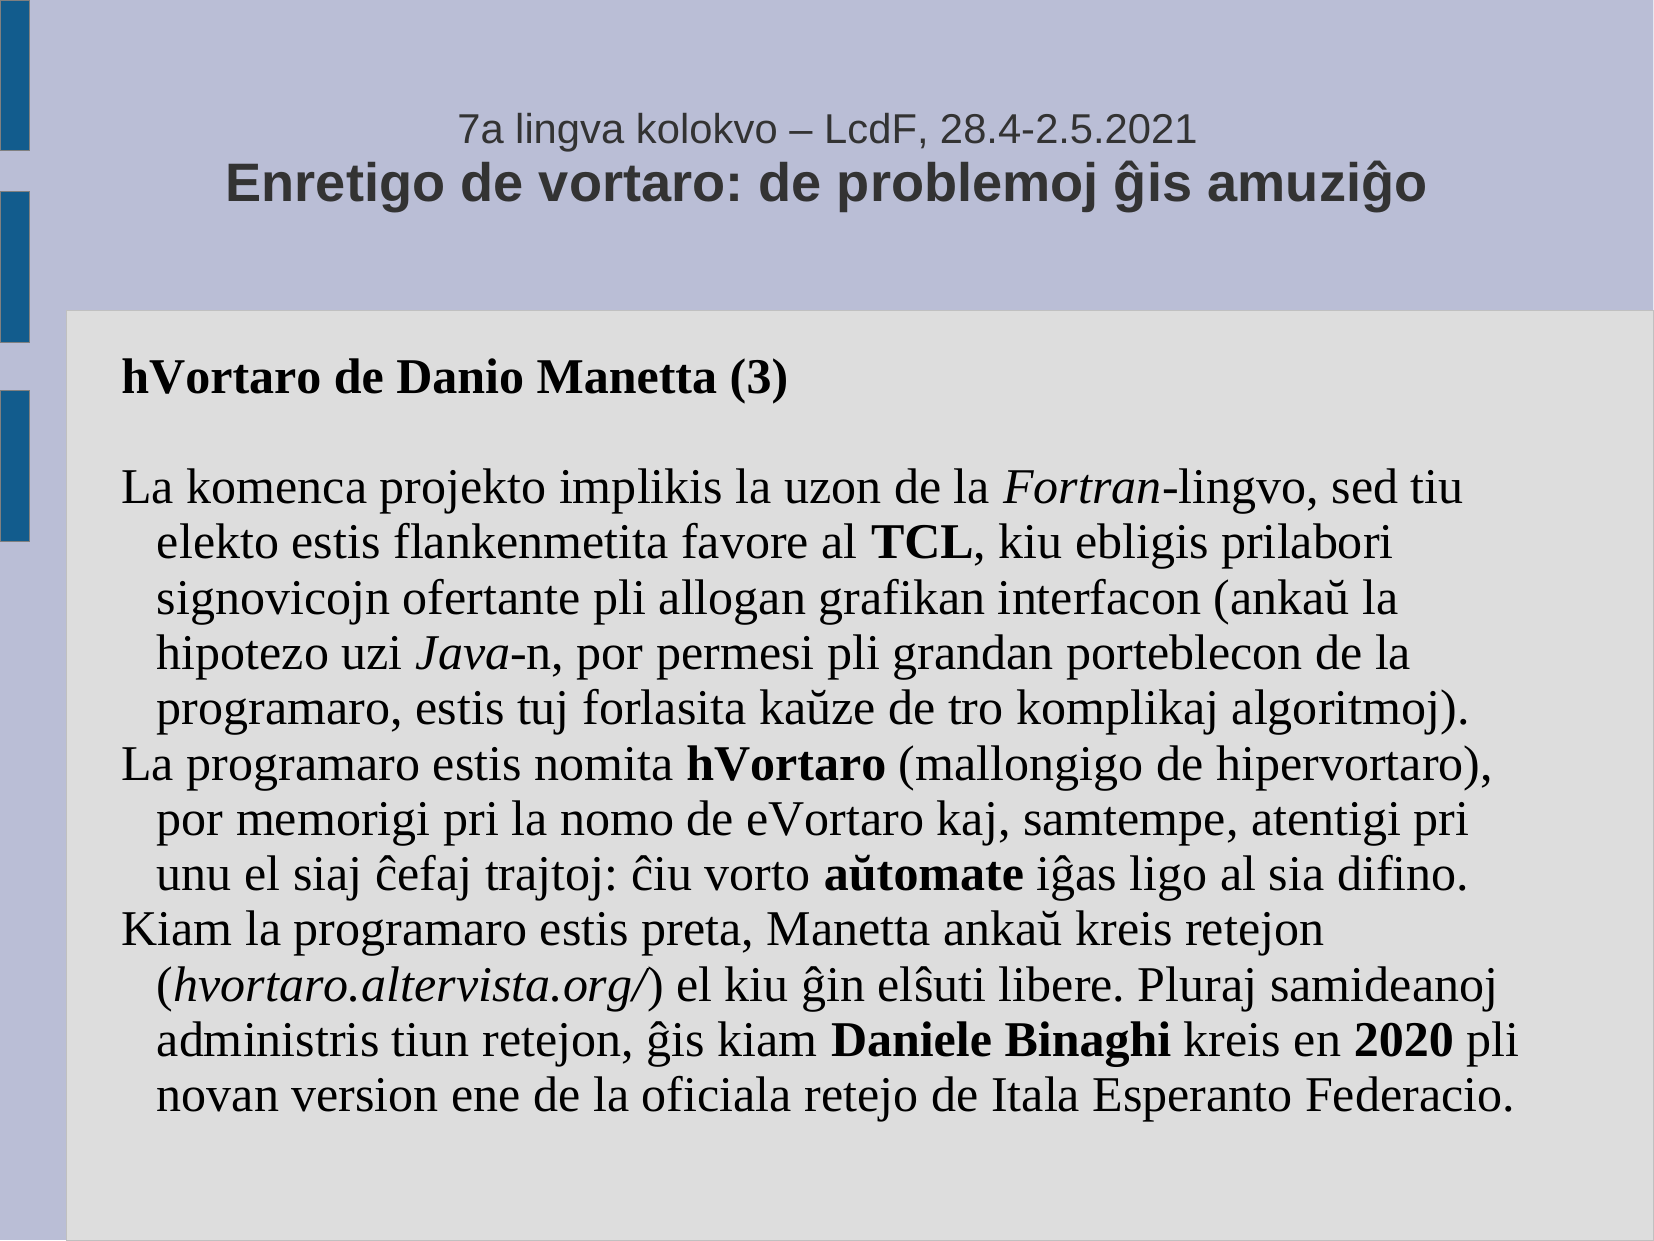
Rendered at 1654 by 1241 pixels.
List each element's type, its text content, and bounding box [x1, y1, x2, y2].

title 7a lingva kolokvo – LcdF, 28.4-2.5.2021 Enretigo de vortaro: de problemoj ĝis amuziĝo [121, 55, 1534, 263]
subtitle hVortaro de Danio Manetta (3) La komenca projekto implikis la uzon de la Fortran-lingvo, sed tiu elekto estis flankenmetita favore al TCL, kiu ebligis prilabori signovicojn ofertante pli allogan grafikan interfacon (ankaŭ la hipotezo uzi Java-n, por permesi pli grandan porteblecon de la programaro, estis tuj forlasita kaŭze de tro komplikaj algoritmoj). La programaro estis nomita hVortaro (mallongigo de hipervortaro), por memorigi pri la nomo de eVortaro kaj, samtempe, atentigi pri unu el siaj ĉefaj trajtoj: ĉiu vorto aŭtomate iĝas ligo al sia difino. Kiam la programaro estis preta, Manetta ankaŭ kreis retejon (hvortaro.altervista.org/) el kiu ĝin elŝuti libere. Pluraj samideanoj administris tiun retejon, ĝis kiam Daniele Binaghi kreis en 2020 pli novan version ene de la oficiala retejo de Itala Esperanto Federacio. [121, 339, 1534, 1132]
